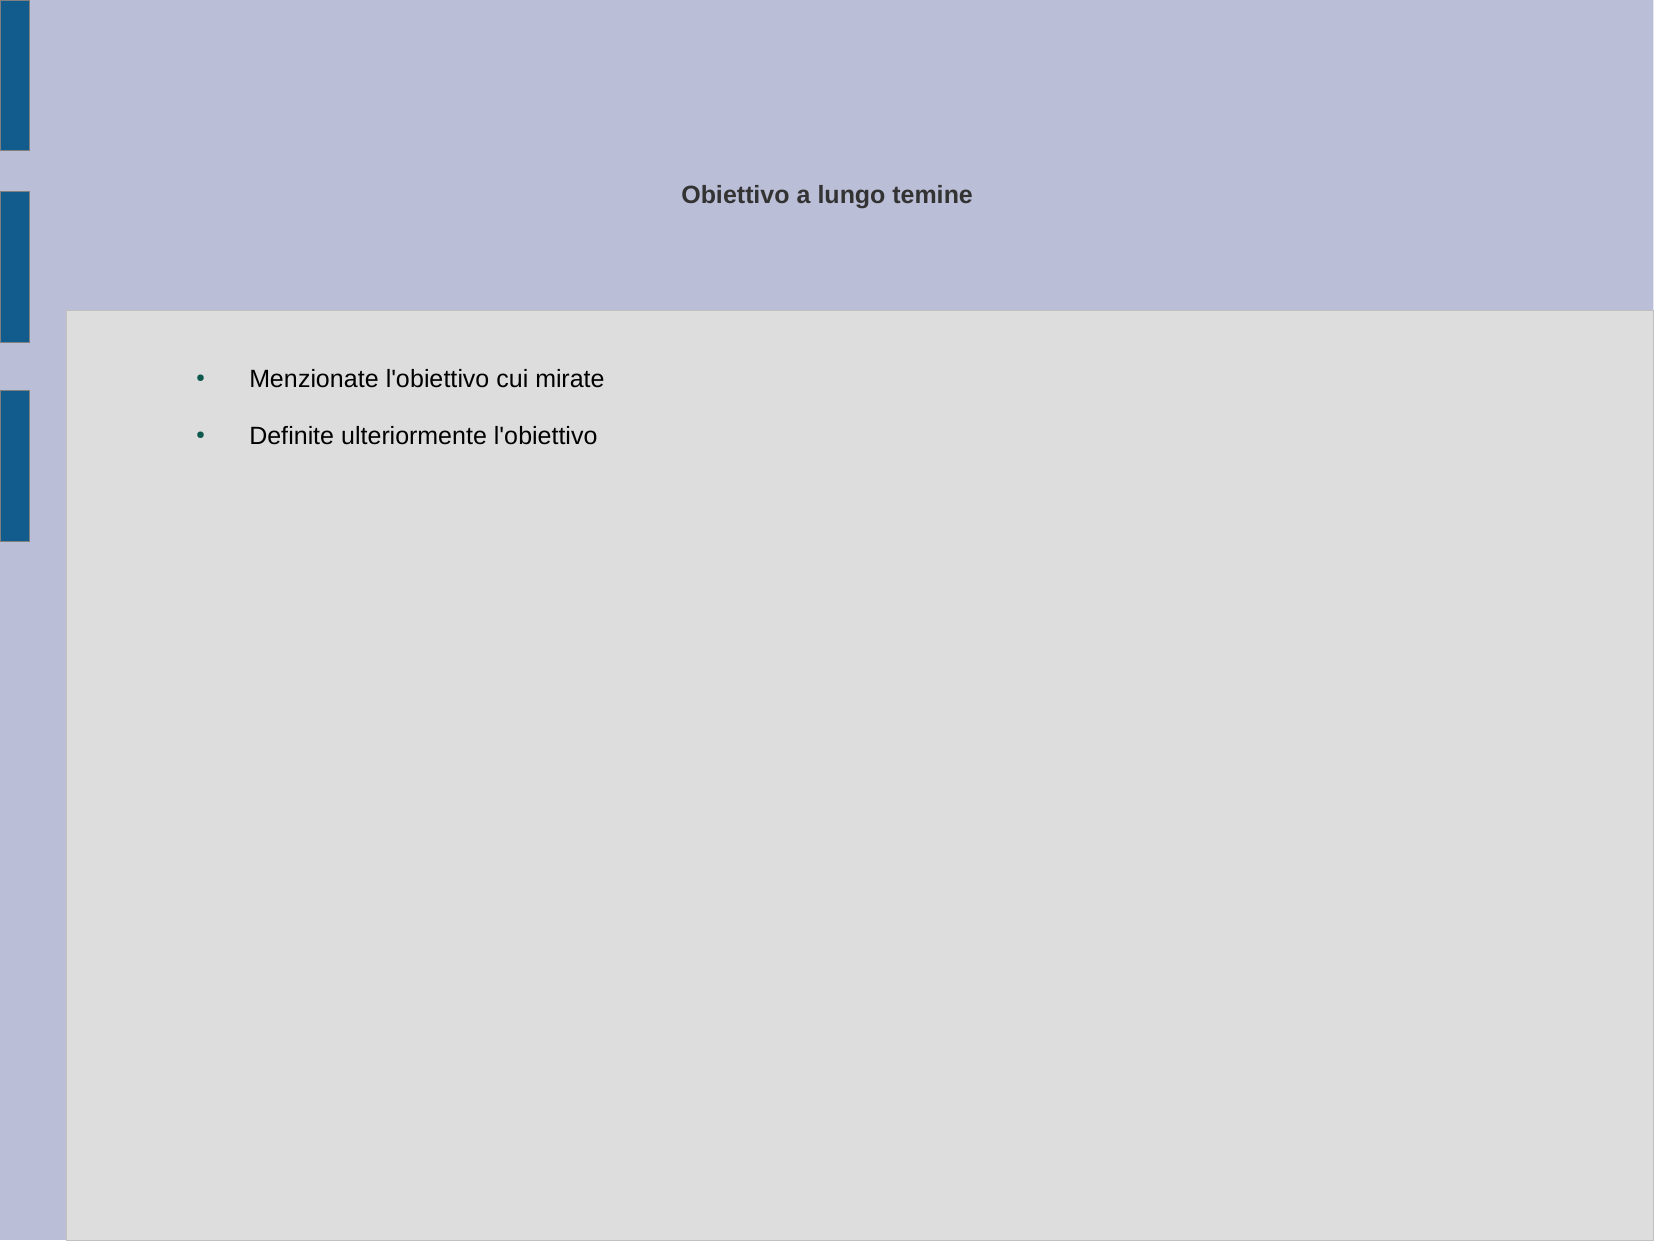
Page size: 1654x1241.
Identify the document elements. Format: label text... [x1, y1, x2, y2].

title Obiettivo a lungo temine [121, 91, 1534, 299]
list Menzionate l'obiettivo cui mirate Definite ulteriormente l'obiettivo [178, 364, 1570, 1147]
